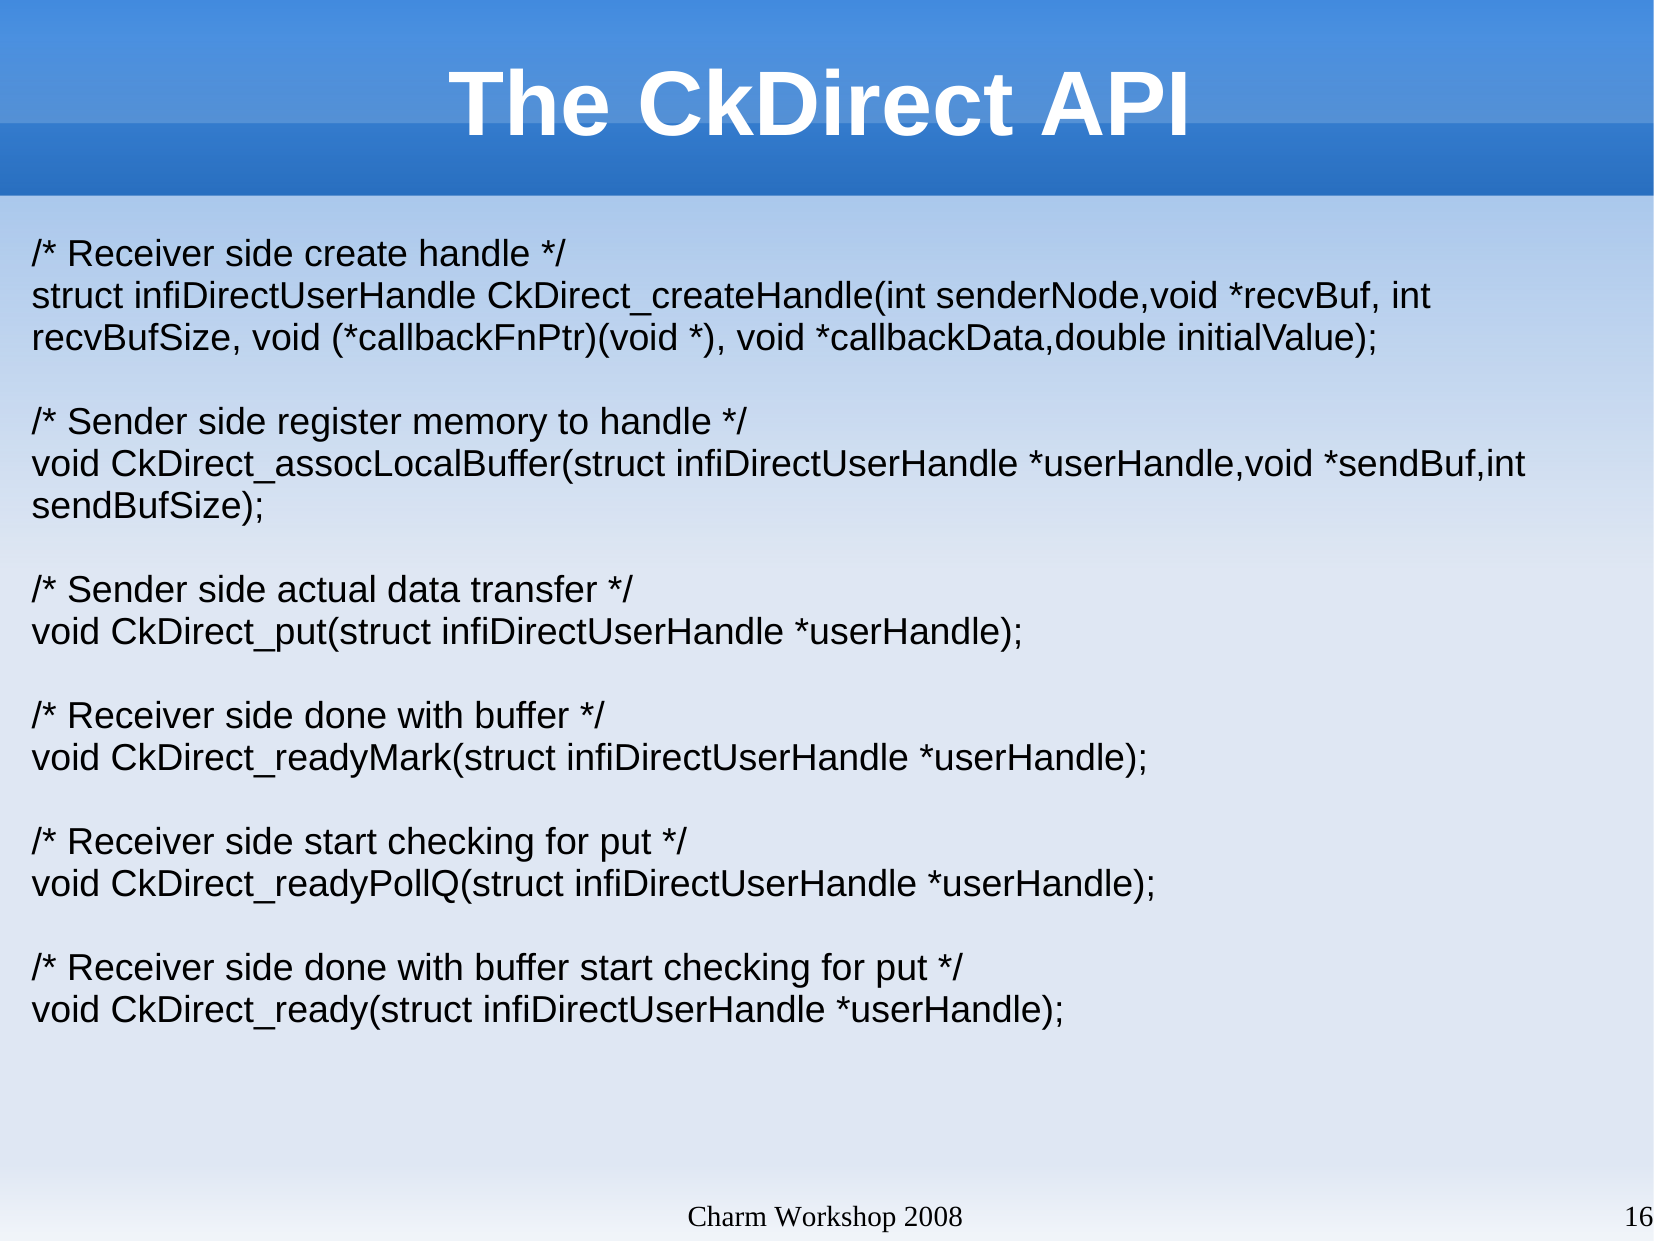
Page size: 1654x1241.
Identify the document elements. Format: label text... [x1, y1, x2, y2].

picture [0, 0, 1654, 1241]
text_box /* Receiver side create handle */ struct infiDirectUserHandle CkDirect_createHandle(int senderNode,void *recvBuf, int recvBufSize, void (*callbackFnPtr)(void *), void *callbackData,double initialValue); /* Sender side register memory to handle */ void CkDirect_assocLocalBuffer(struct infiDirectUserHandle *userHandle,void *sendBuf,int sendBufSize); /* Sender side actual data transfer */ void CkDirect_put(struct infiDirectUserHandle *userHandle); /* Receiver side done with buffer */ void CkDirect_readyMark(struct infiDirectUserHandle *userHandle); /* Receiver side start checking for put */ void CkDirect_readyPollQ(struct infiDirectUserHandle *userHandle); /* Receiver side done with buffer start checking for put */ void CkDirect_ready(struct infiDirectUserHandle *userHandle); [16, 225, 1576, 1206]
title The CkDirect API [76, 0, 1565, 208]
